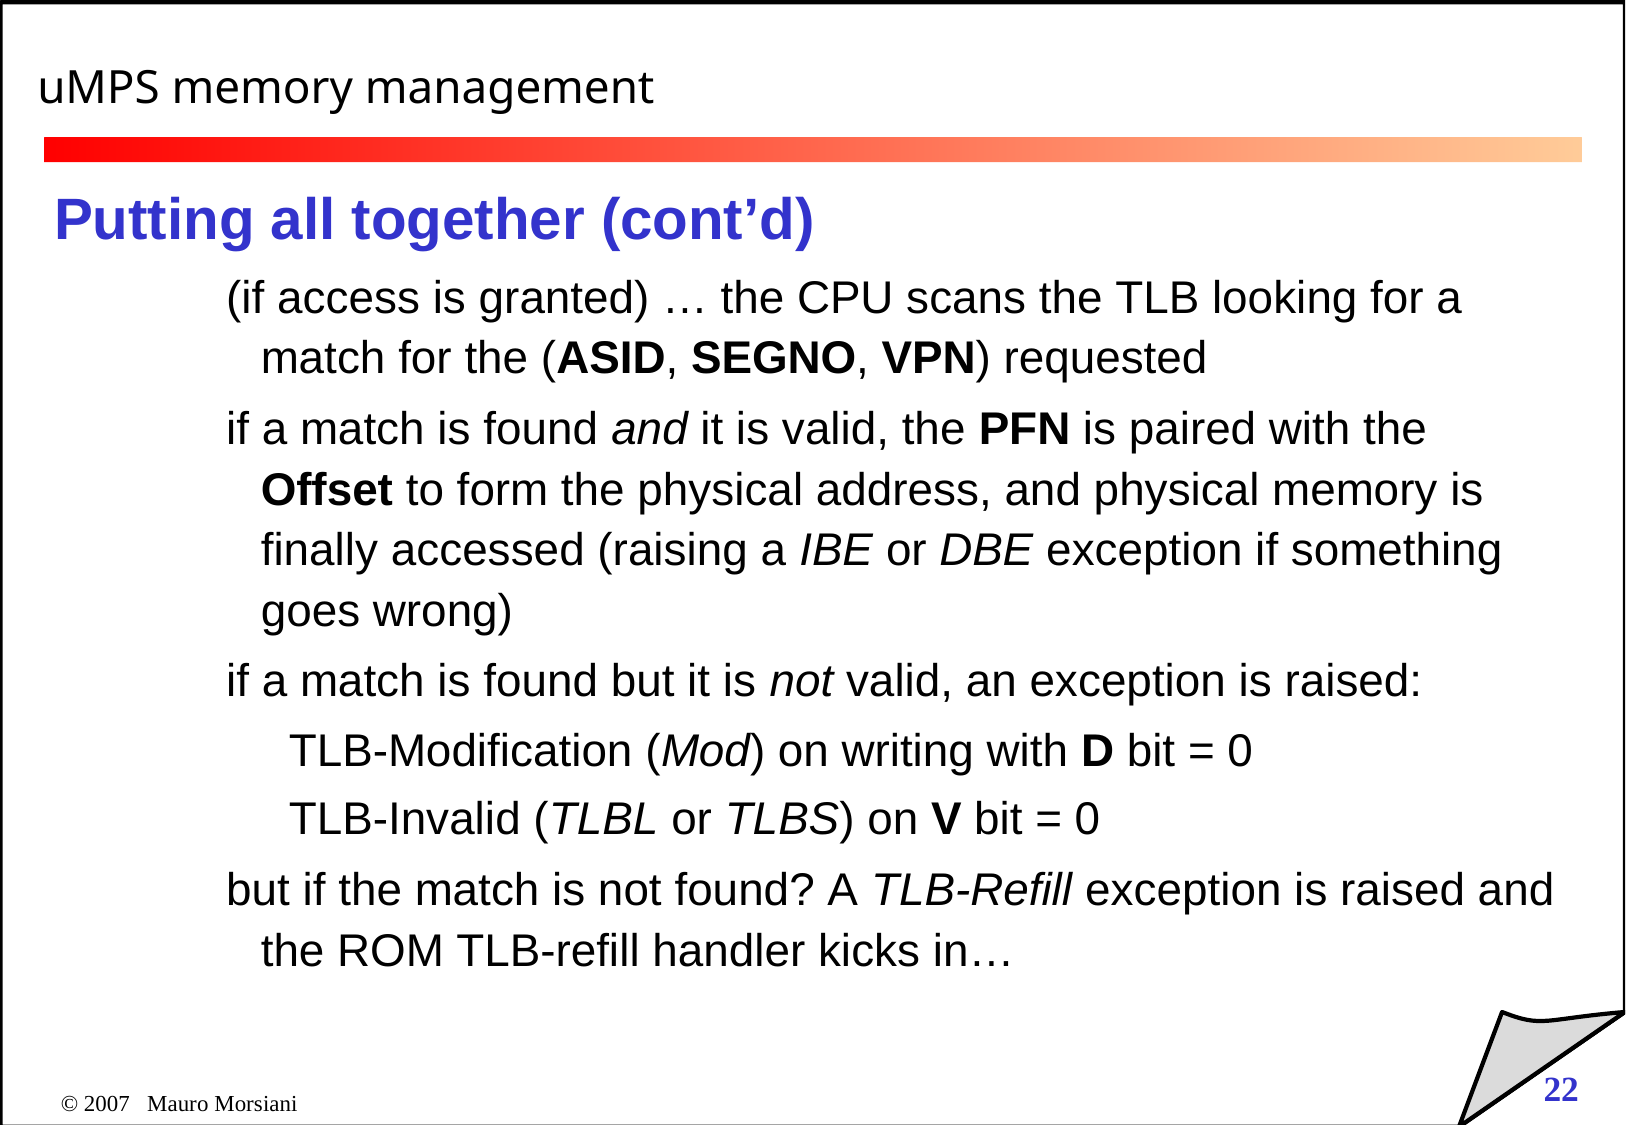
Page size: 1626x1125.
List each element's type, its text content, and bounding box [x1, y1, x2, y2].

list Putting all together (cont’d) (if access is granted) … the CPU scans the TLB looking for a match for the (ASID, SEGNO, VPN) requested if a match is found and it is valid, the PFN is paired with the Offset to form the physical address, and physical memory is finally accessed (raising a IBE or DBE exception if something goes wrong) if a match is found but it is not valid, an exception is raised: TLB-Modification (Mod) on writing with D bit = 0 TLB-Invalid (TLBL or TLBS) on V bit = 0 but if the match is not found? A TLB-Refill exception is raised and the ROM TLB-refill handler kicks in… [54, 187, 1571, 1124]
title uMPS memory management [37, 44, 1588, 131]
